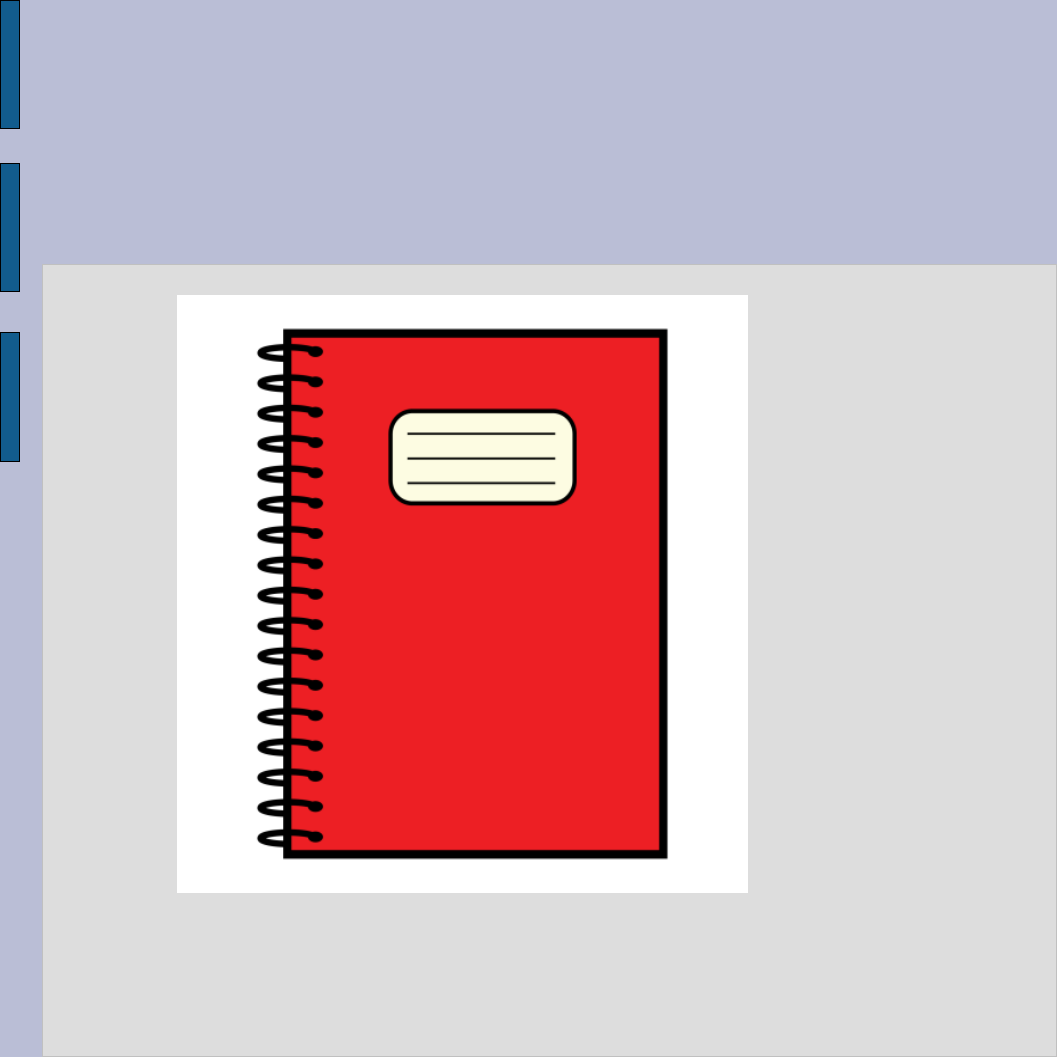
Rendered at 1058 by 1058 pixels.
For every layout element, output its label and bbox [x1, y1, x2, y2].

picture [177, 295, 748, 893]
